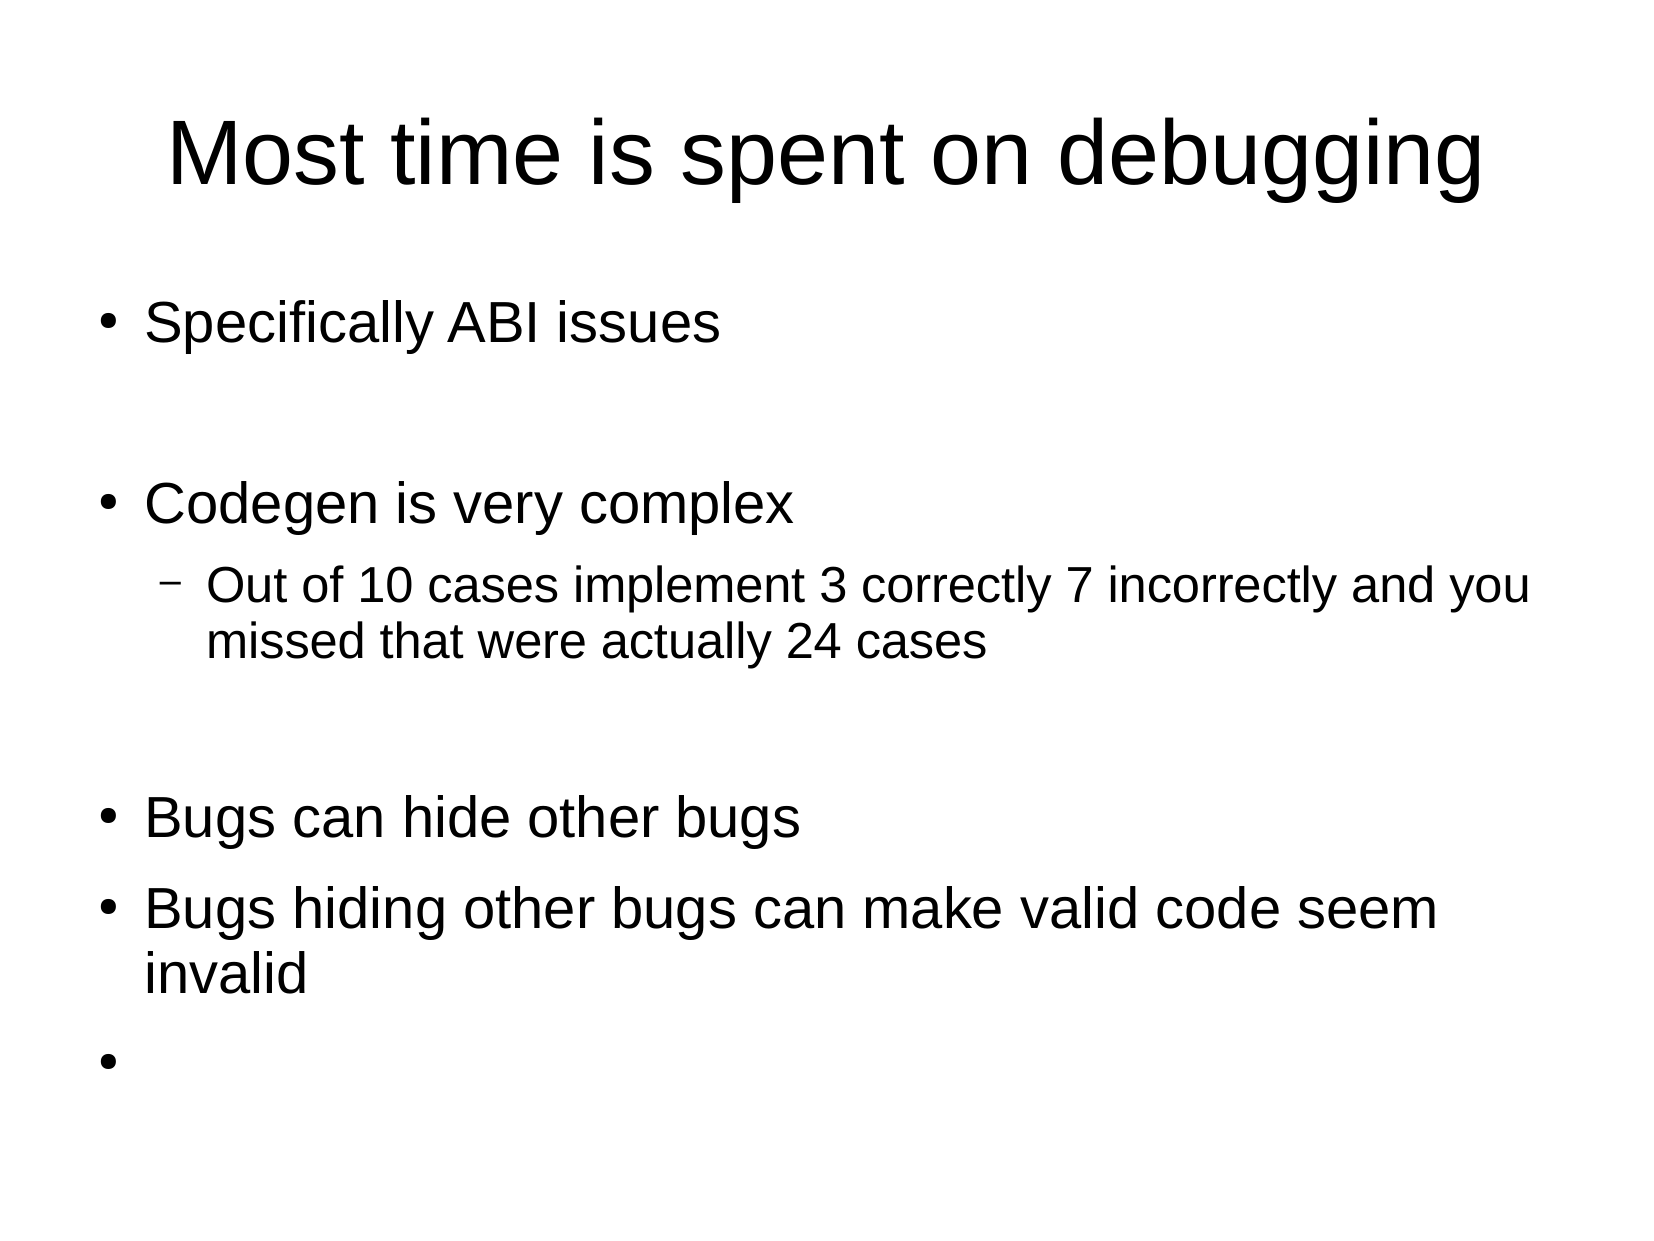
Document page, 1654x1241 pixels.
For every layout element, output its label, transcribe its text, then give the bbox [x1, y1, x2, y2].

title Most time is spent on debugging [82, 49, 1571, 257]
list Specifically ABI issues Codegen is very complex Out of 10 cases implement 3 correctly 7 incorrectly and you missed that were actually 24 cases Bugs can hide other bugs Bugs hiding other bugs can make valid code seem invalid [82, 290, 1571, 1010]
